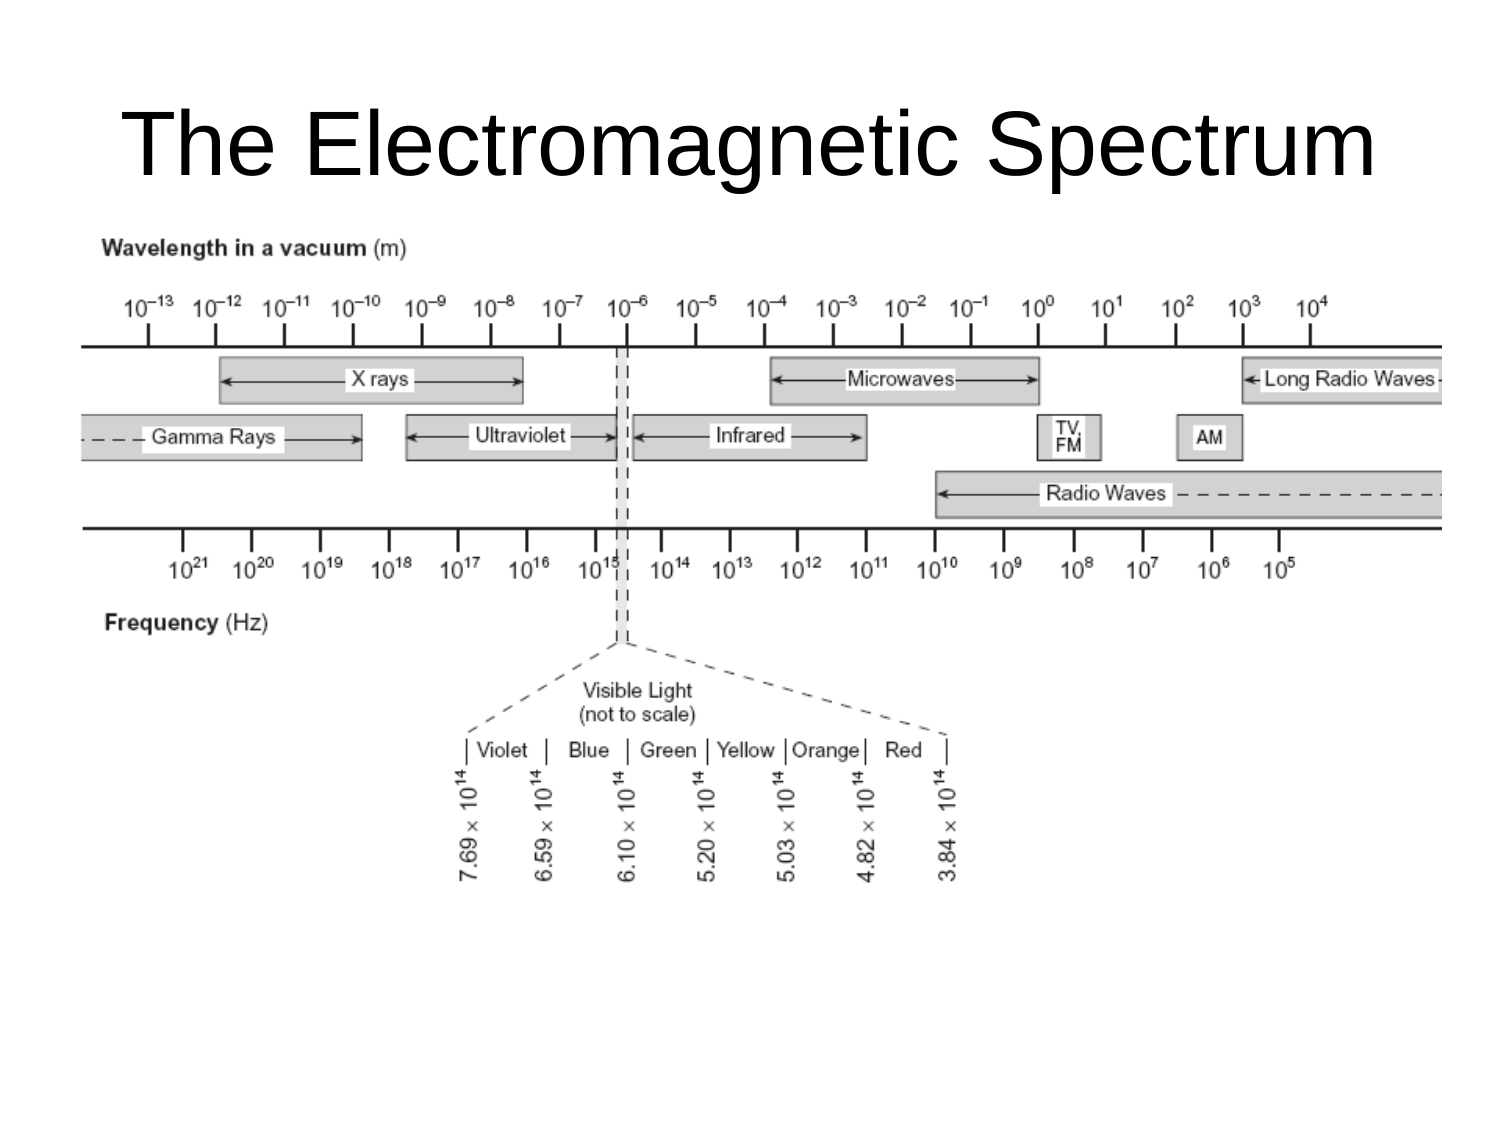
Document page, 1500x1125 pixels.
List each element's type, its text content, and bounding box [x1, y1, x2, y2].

picture [58, 228, 1442, 897]
title The Electromagnetic Spectrum [75, 45, 1426, 228]
